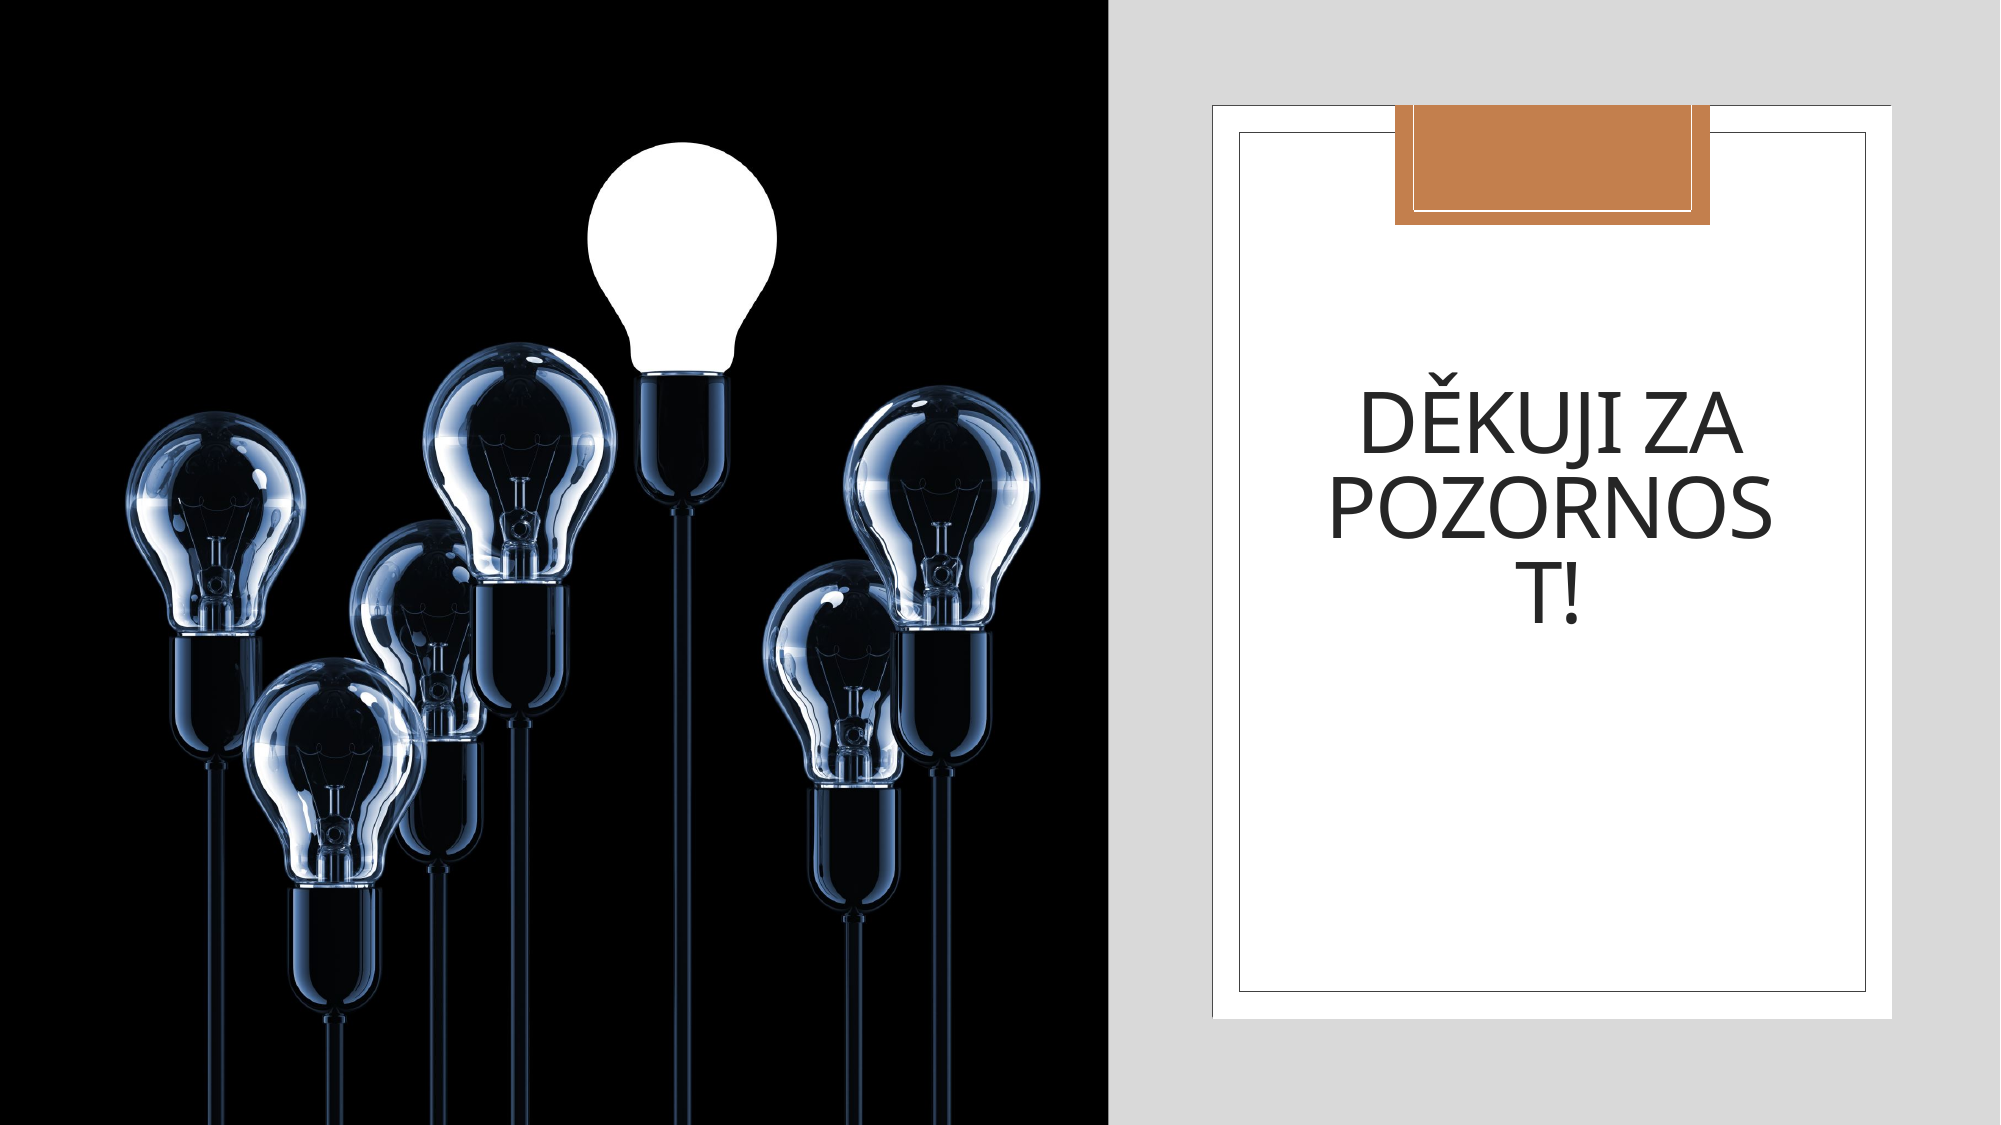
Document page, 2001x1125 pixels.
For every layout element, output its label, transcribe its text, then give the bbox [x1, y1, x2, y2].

text_box [1109, 0, 2000, 1125]
title Děkuji za pozornost! [1305, 255, 1794, 771]
picture [0, 0, 1109, 1125]
